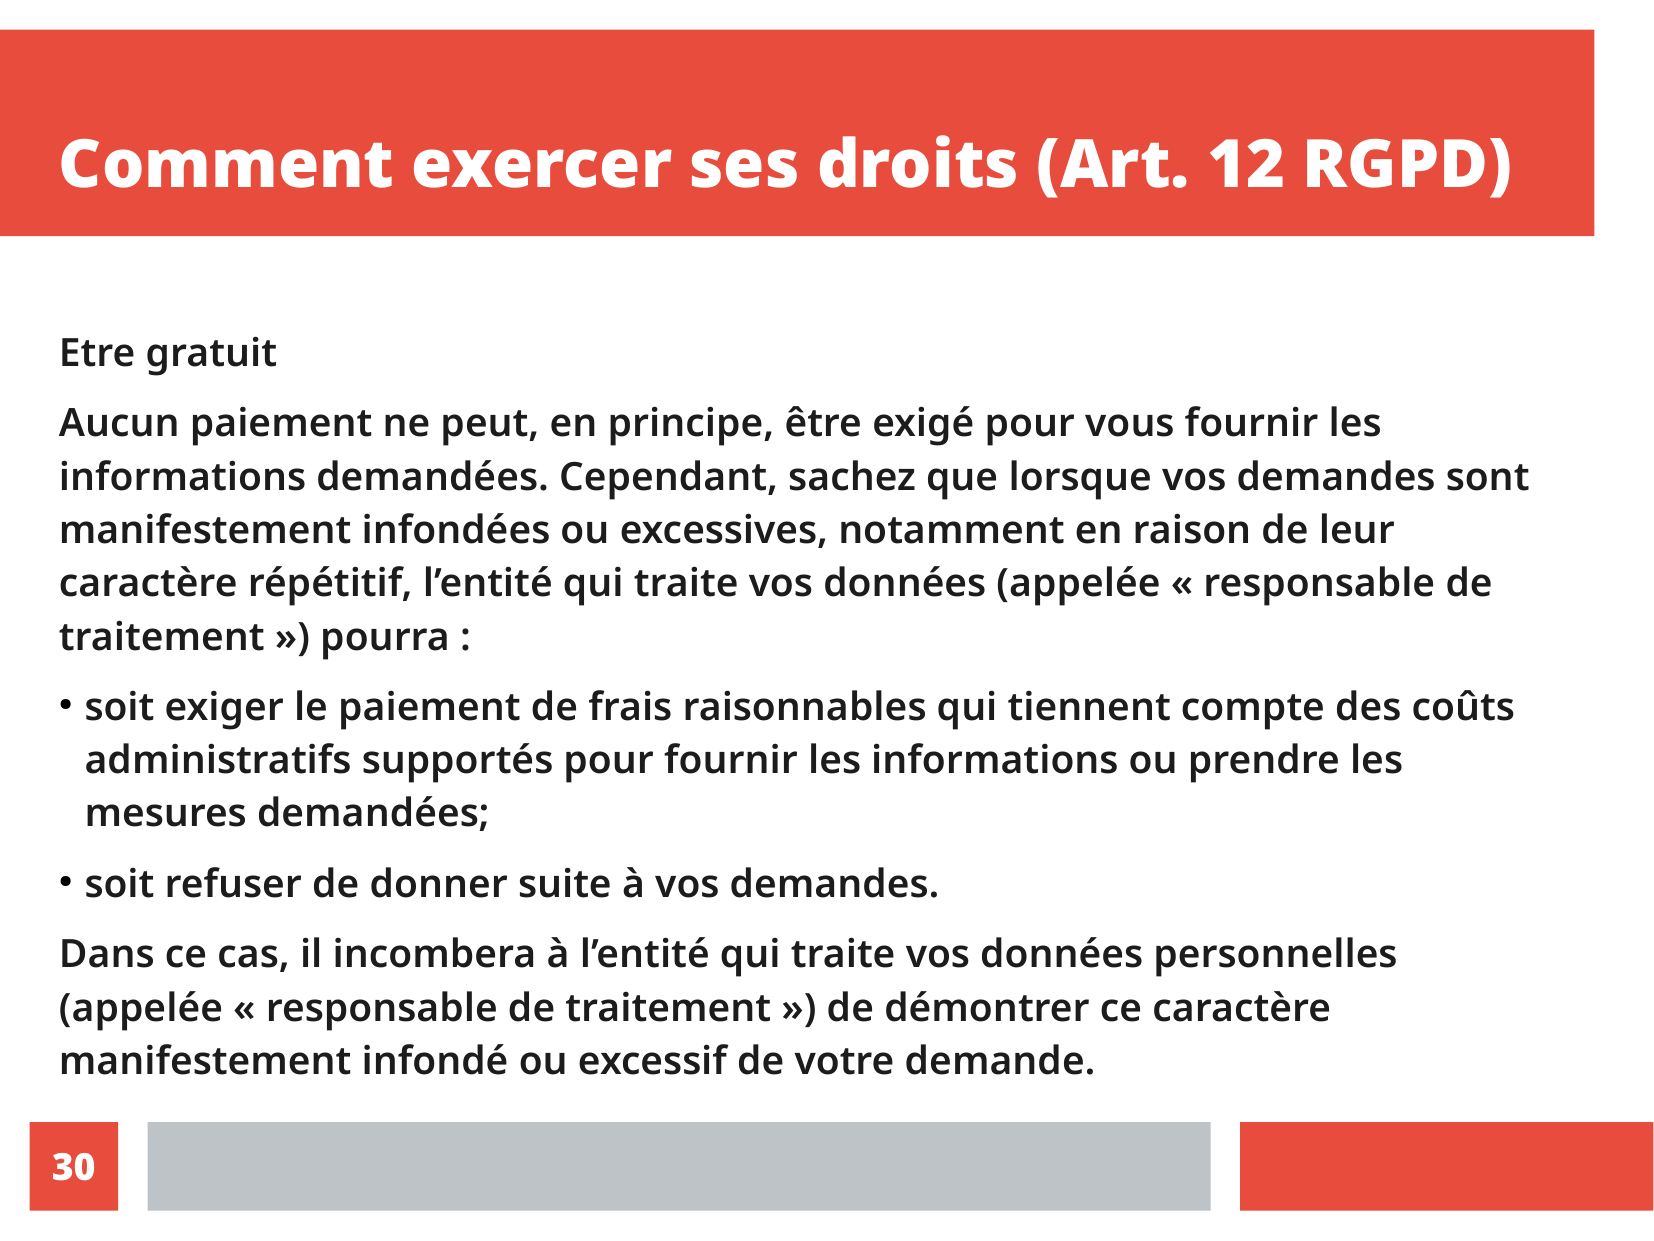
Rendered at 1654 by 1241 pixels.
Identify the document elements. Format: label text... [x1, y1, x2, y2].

title Comment exercer ses droits (Art. 12 RGPD) [59, 59, 1595, 207]
list Etre gratuit Aucun paiement ne peut, en principe, être exigé pour vous fournir les informations demandées. Cependant, sachez que lorsque vos demandes sont manifestement infondées ou excessives, notamment en raison de leur caractère répétitif, l’entité qui traite vos données (appelée « responsable de traitement ») pourra : soit exiger le paiement de frais raisonnables qui tiennent compte des coûts administratifs supportés pour fournir les informations ou prendre les mesures demandées; soit refuser de donner suite à vos demandes. Dans ce cas, il incombera à l’entité qui traite vos données personnelles (appelée « responsable de traitement ») de démontrer ce caractère manifestement infondé ou excessif de votre demande. [59, 324, 1565, 1093]
